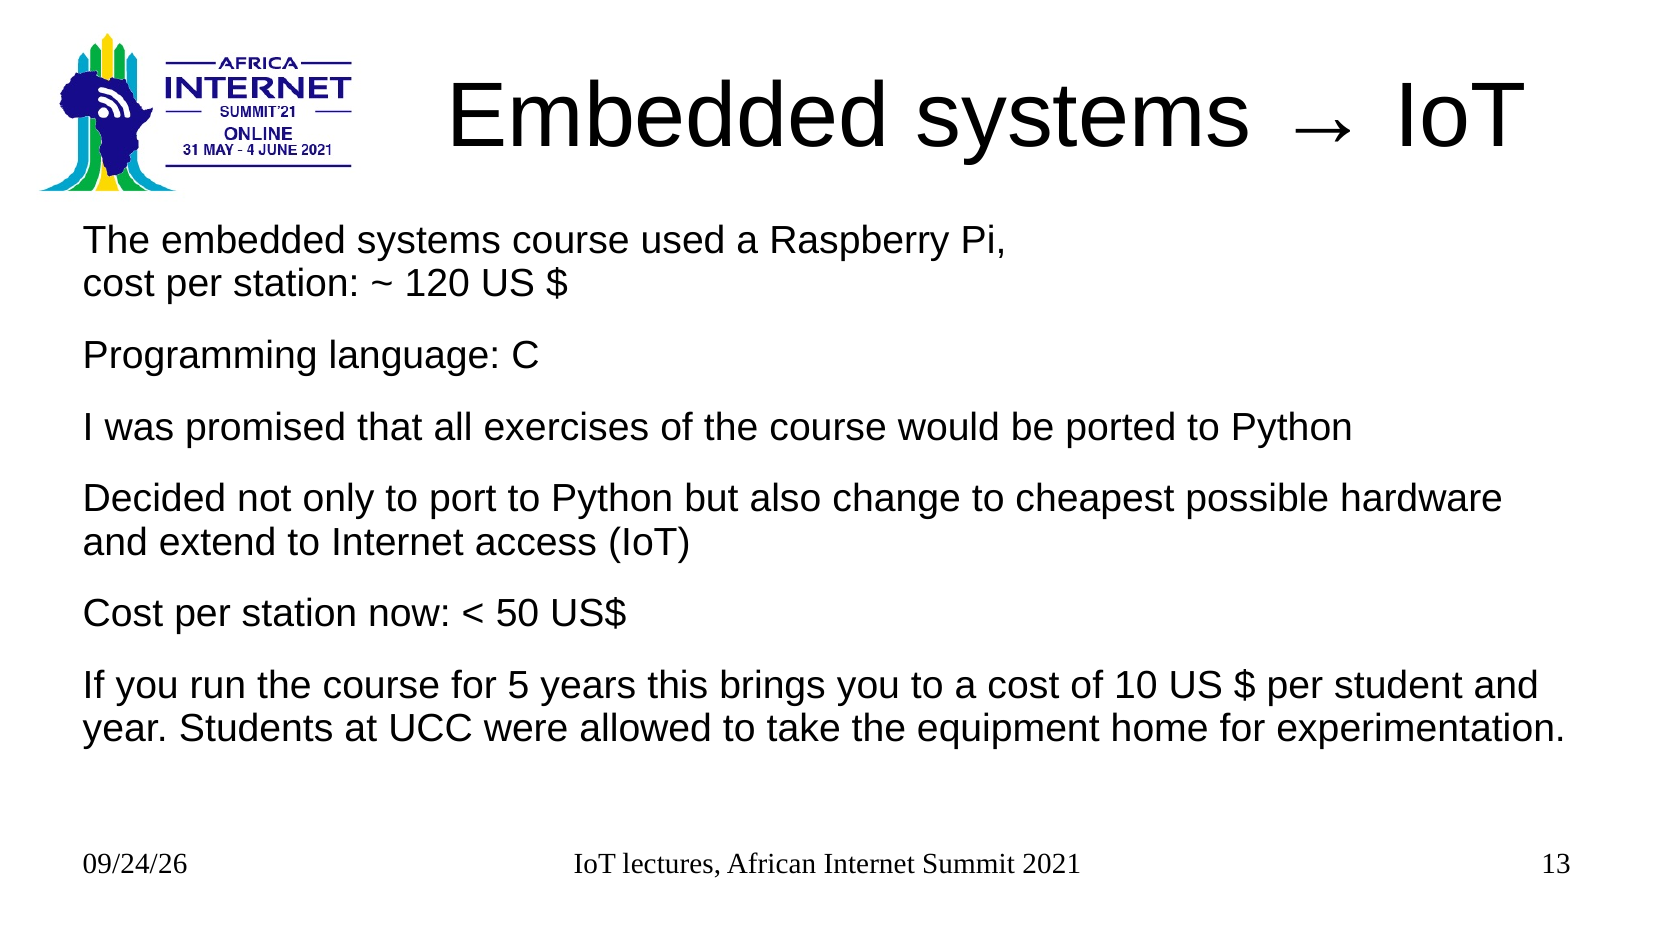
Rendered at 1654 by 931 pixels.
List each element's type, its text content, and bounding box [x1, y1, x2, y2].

title Embedded systems → IoT [403, 37, 1571, 193]
list The embedded systems course used a Raspberry Pi, cost per station: ~ 120 US $ Programming language: C I was promised that all exercises of the course would be ported to Python Decided not only to port to Python but also change to cheapest possible hardware and extend to Internet access (IoT) Cost per station now: < 50 US$ If you run the course for 5 years this brings you to a cost of 10 US $ per student and year. Students at UCC were allowed to take the equipment home for experimentation. [82, 217, 1571, 758]
picture [9, 11, 384, 207]
